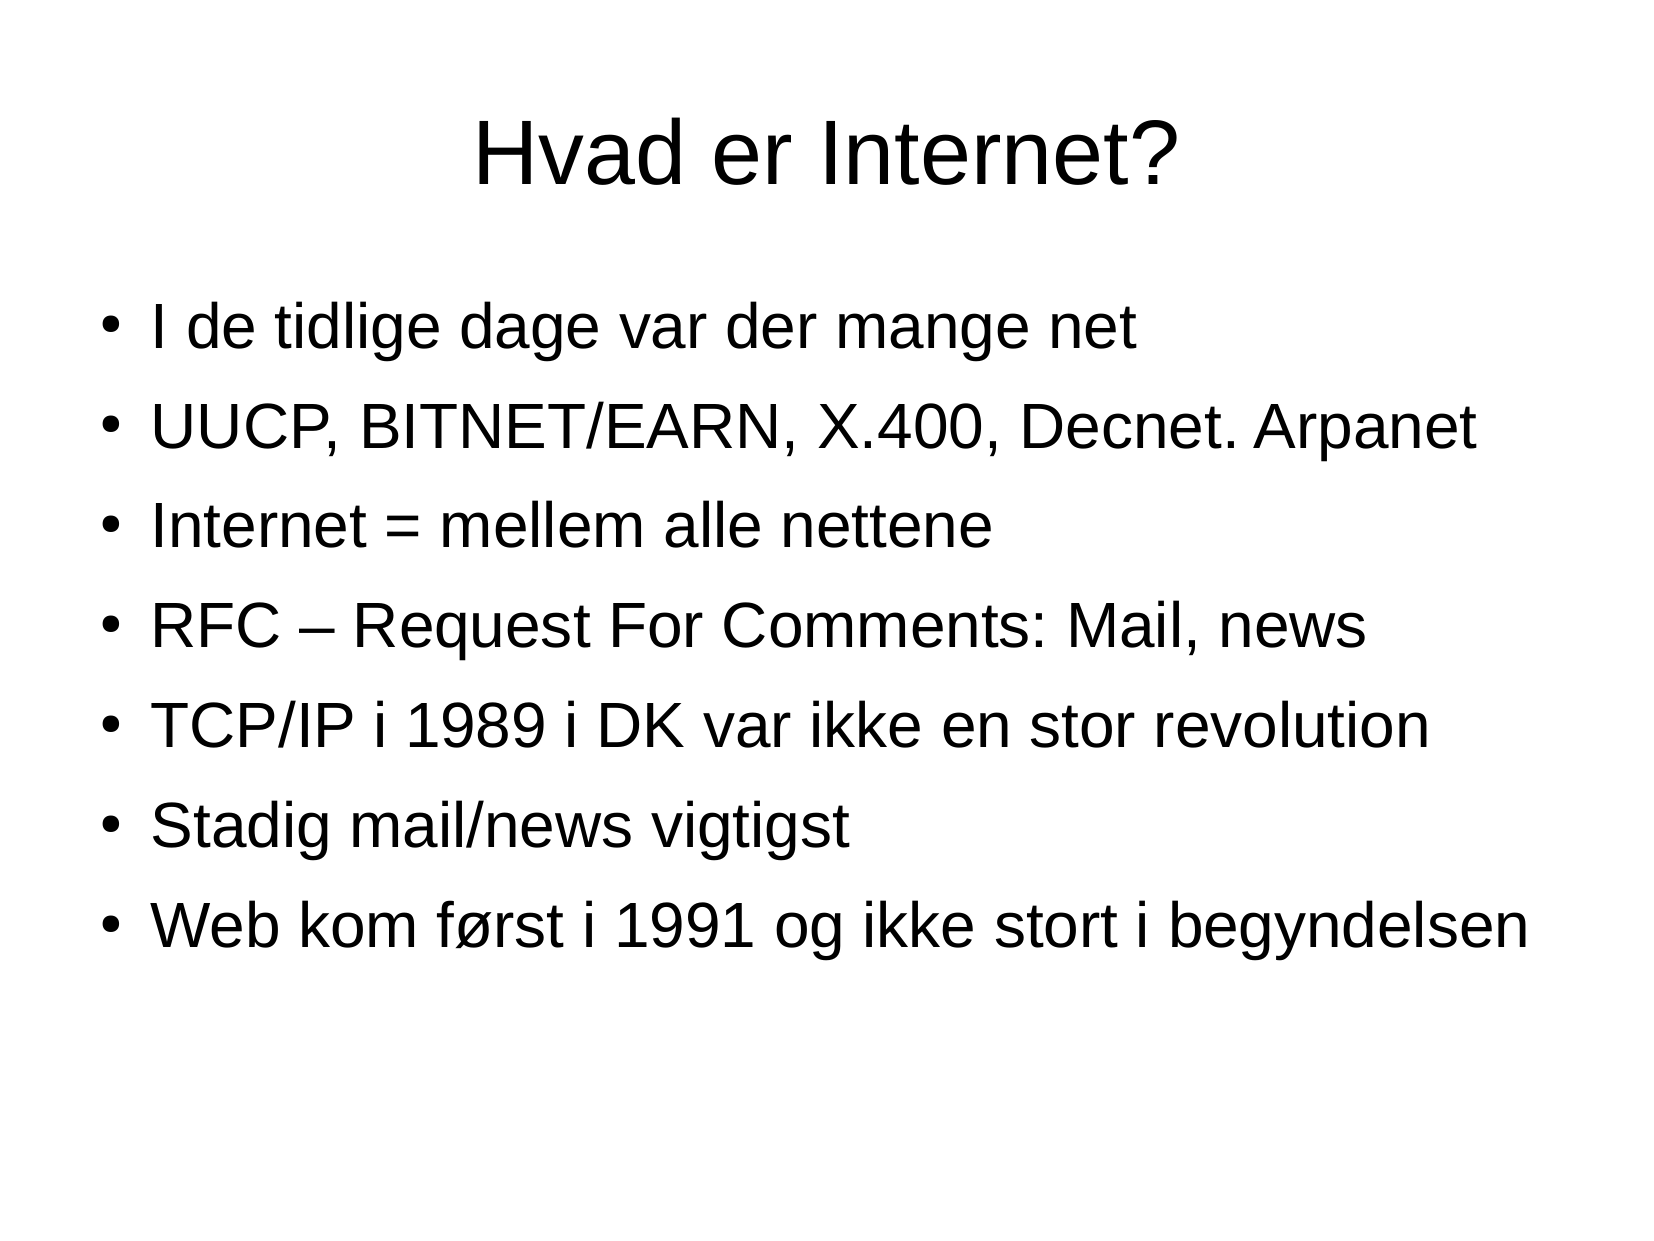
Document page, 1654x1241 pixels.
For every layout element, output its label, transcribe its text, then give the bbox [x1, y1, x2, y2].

list I de tidlige dage var der mange net UUCP, BITNET/EARN, X.400, Decnet. Arpanet Internet = mellem alle nettene RFC – Request For Comments: Mail, news TCP/IP i 1989 i DK var ikke en stor revolution Stadig mail/news vigtigst Web kom først i 1991 og ikke stort i begyndelsen [82, 290, 1538, 1010]
title Hvad er Internet? [82, 49, 1571, 257]
